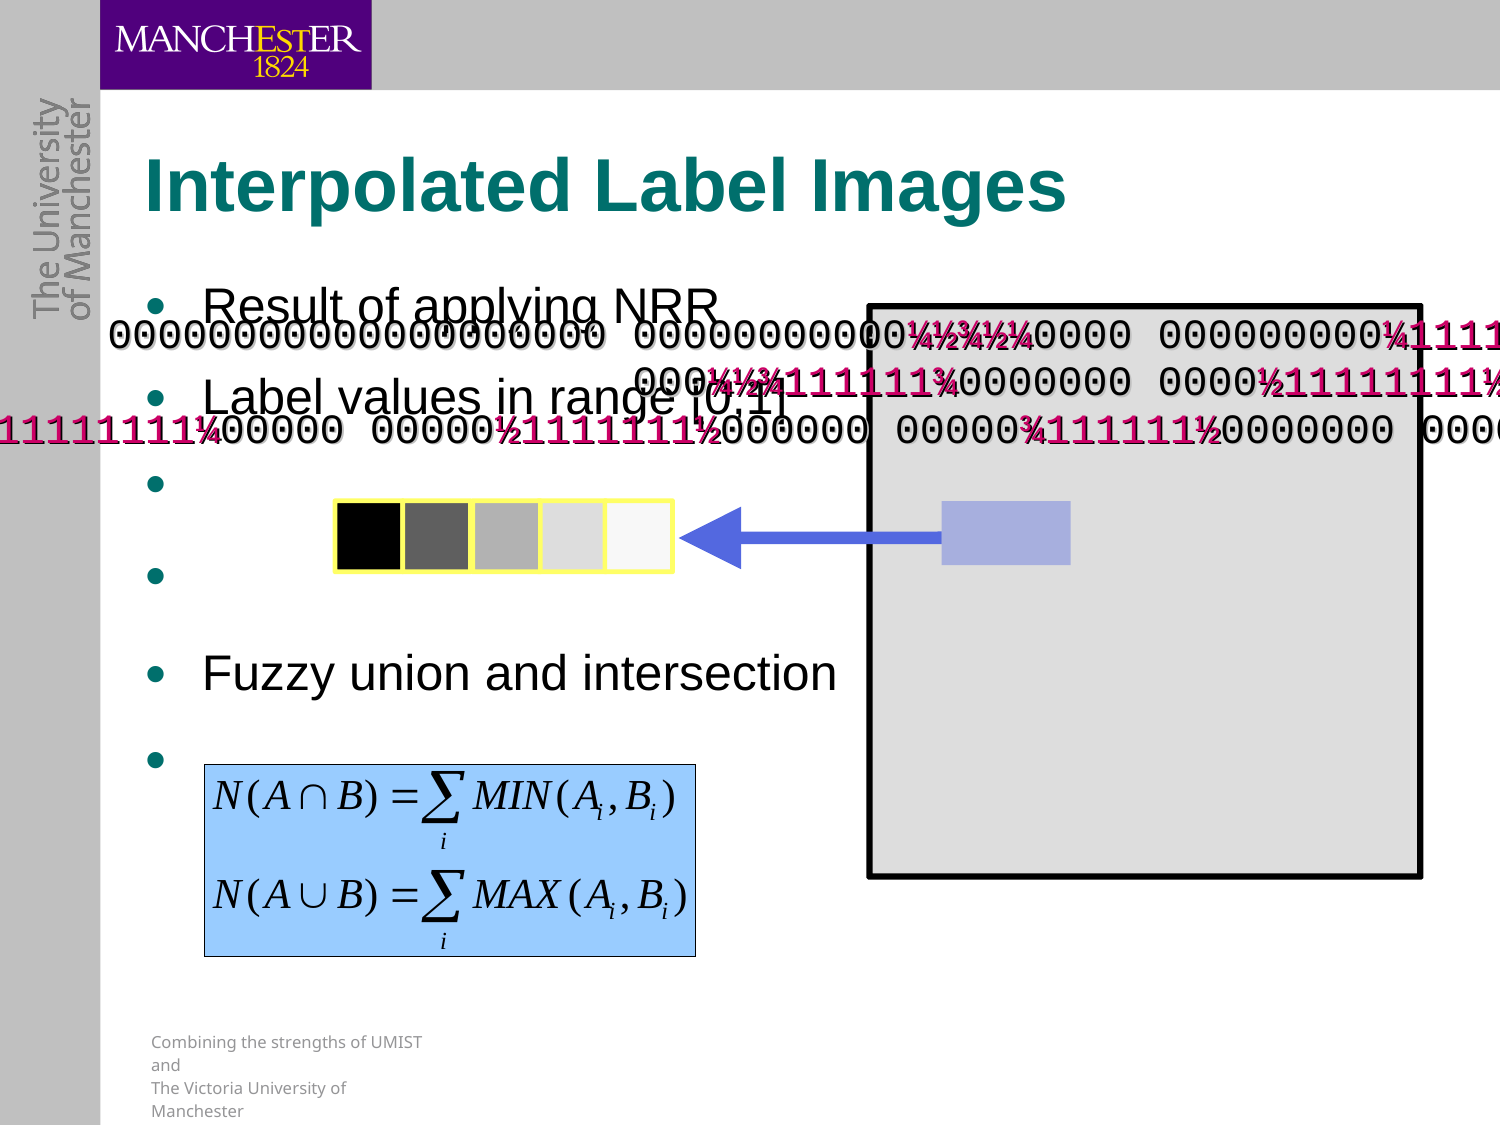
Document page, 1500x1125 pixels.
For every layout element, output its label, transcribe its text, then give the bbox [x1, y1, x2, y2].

list Result of applying NRR Label values in range [0,1] Fuzzy union and intersection [130, 464, 1407, 1012]
text_box [472, 500, 673, 572]
text_box [869, 464, 1421, 877]
text_box [335, 500, 471, 572]
title Interpolated Label Images [129, 120, 1406, 251]
list Result of applying NRR Label values in range [0,1] Fuzzy union and intersection [130, 259, 1407, 306]
picture [0, 0, 372, 306]
text_box 00000000000000000000 00000000000¼½¾½¼0000 000000000¼1111½00000 000000½½½1111½000000 000¼½¾111111¾0000000 0000½11111111½000000 00000½11111111¼00000 00000½1111111½000000 00000¾111111½0000000 000000¼¾¾¾¾¼00000000 00000000000000000000 [0, 306, 1500, 464]
text_box [204, 764, 696, 957]
